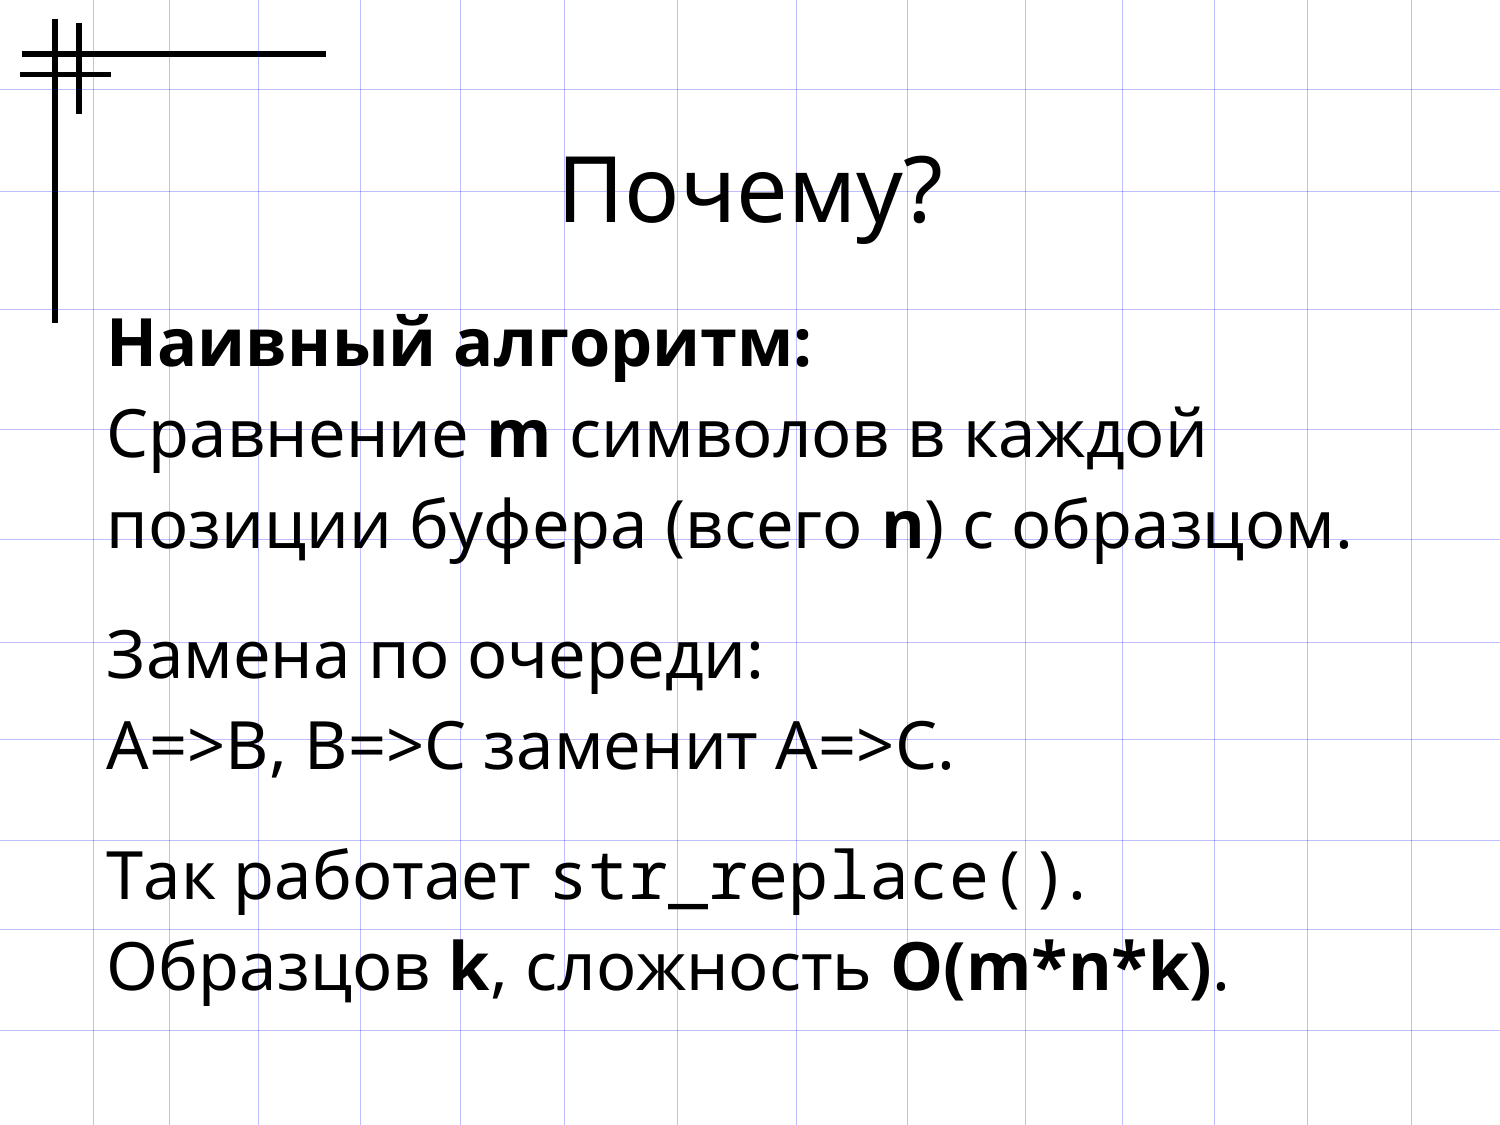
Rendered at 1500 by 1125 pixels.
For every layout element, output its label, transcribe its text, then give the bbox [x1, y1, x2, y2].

subtitle Наивный алгоритм: Сравнение m символов в каждой позиции буфера (всего n) с образцом. Замена по очереди: A=>B, B=>C заменит A=>C. Так работает str_replace(). Образцов k, сложность O(m*n*k). [106, 295, 1388, 1038]
title Почему? [110, 93, 1392, 282]
